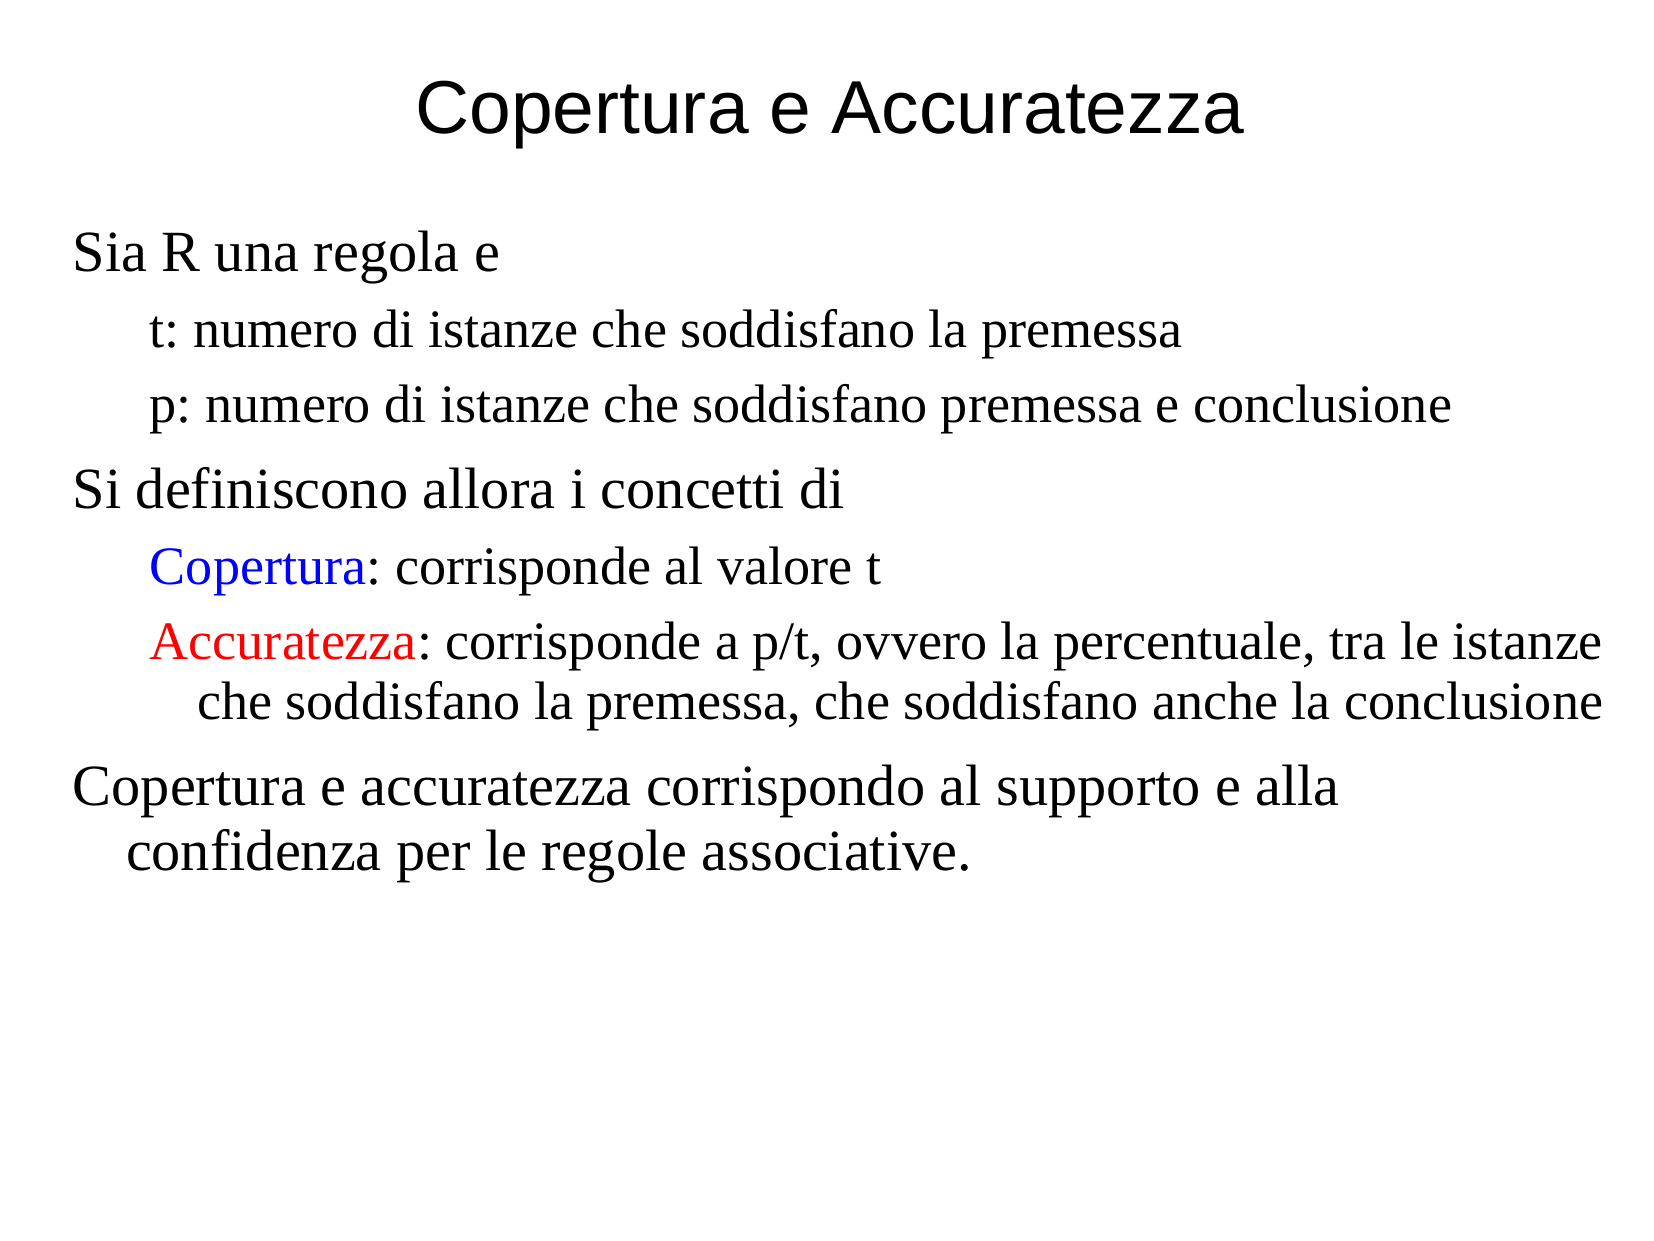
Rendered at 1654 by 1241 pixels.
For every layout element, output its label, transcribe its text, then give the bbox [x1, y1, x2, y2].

list Sia R una regola e t: numero di istanze che soddisfano la premessa p: numero di istanze che soddisfano premessa e conclusione Si definiscono allora i concetti di Copertura: corrisponde al valore t Accuratezza: corrisponde a p/t, ovvero la percentuale, tra le istanze che soddisfano la premessa, che soddisfano anche la conclusione Copertura e accuratezza corrispondo al supporto e alla confidenza per le regole associative. [55, 219, 1605, 1179]
title Copertura e Accuratezza [52, 42, 1608, 173]
